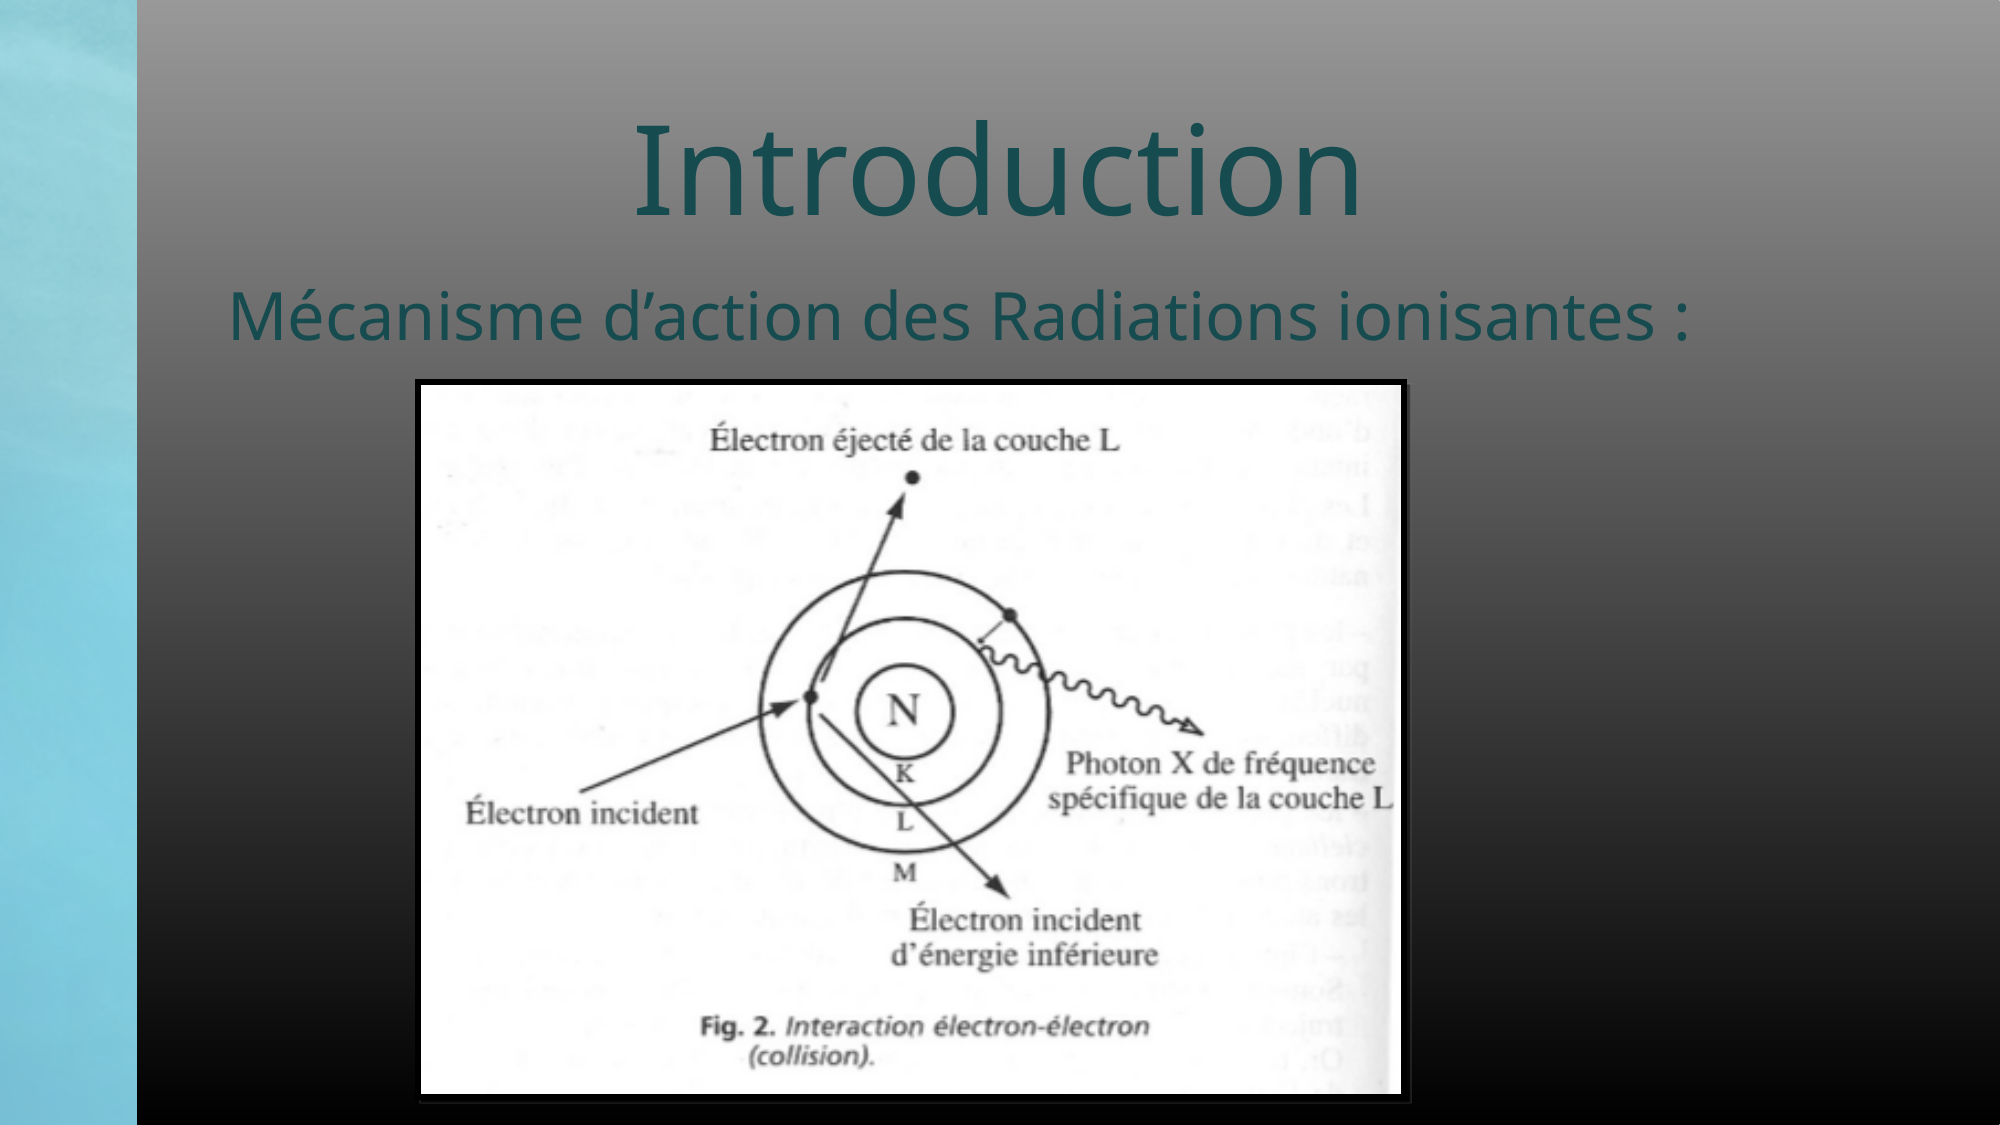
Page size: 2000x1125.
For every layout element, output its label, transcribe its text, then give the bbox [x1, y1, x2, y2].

title Introduction [212, 62, 1788, 250]
list Mécanisme d’action des Radiations ionisantes : [212, 275, 1886, 1013]
picture [420, 385, 1401, 1094]
